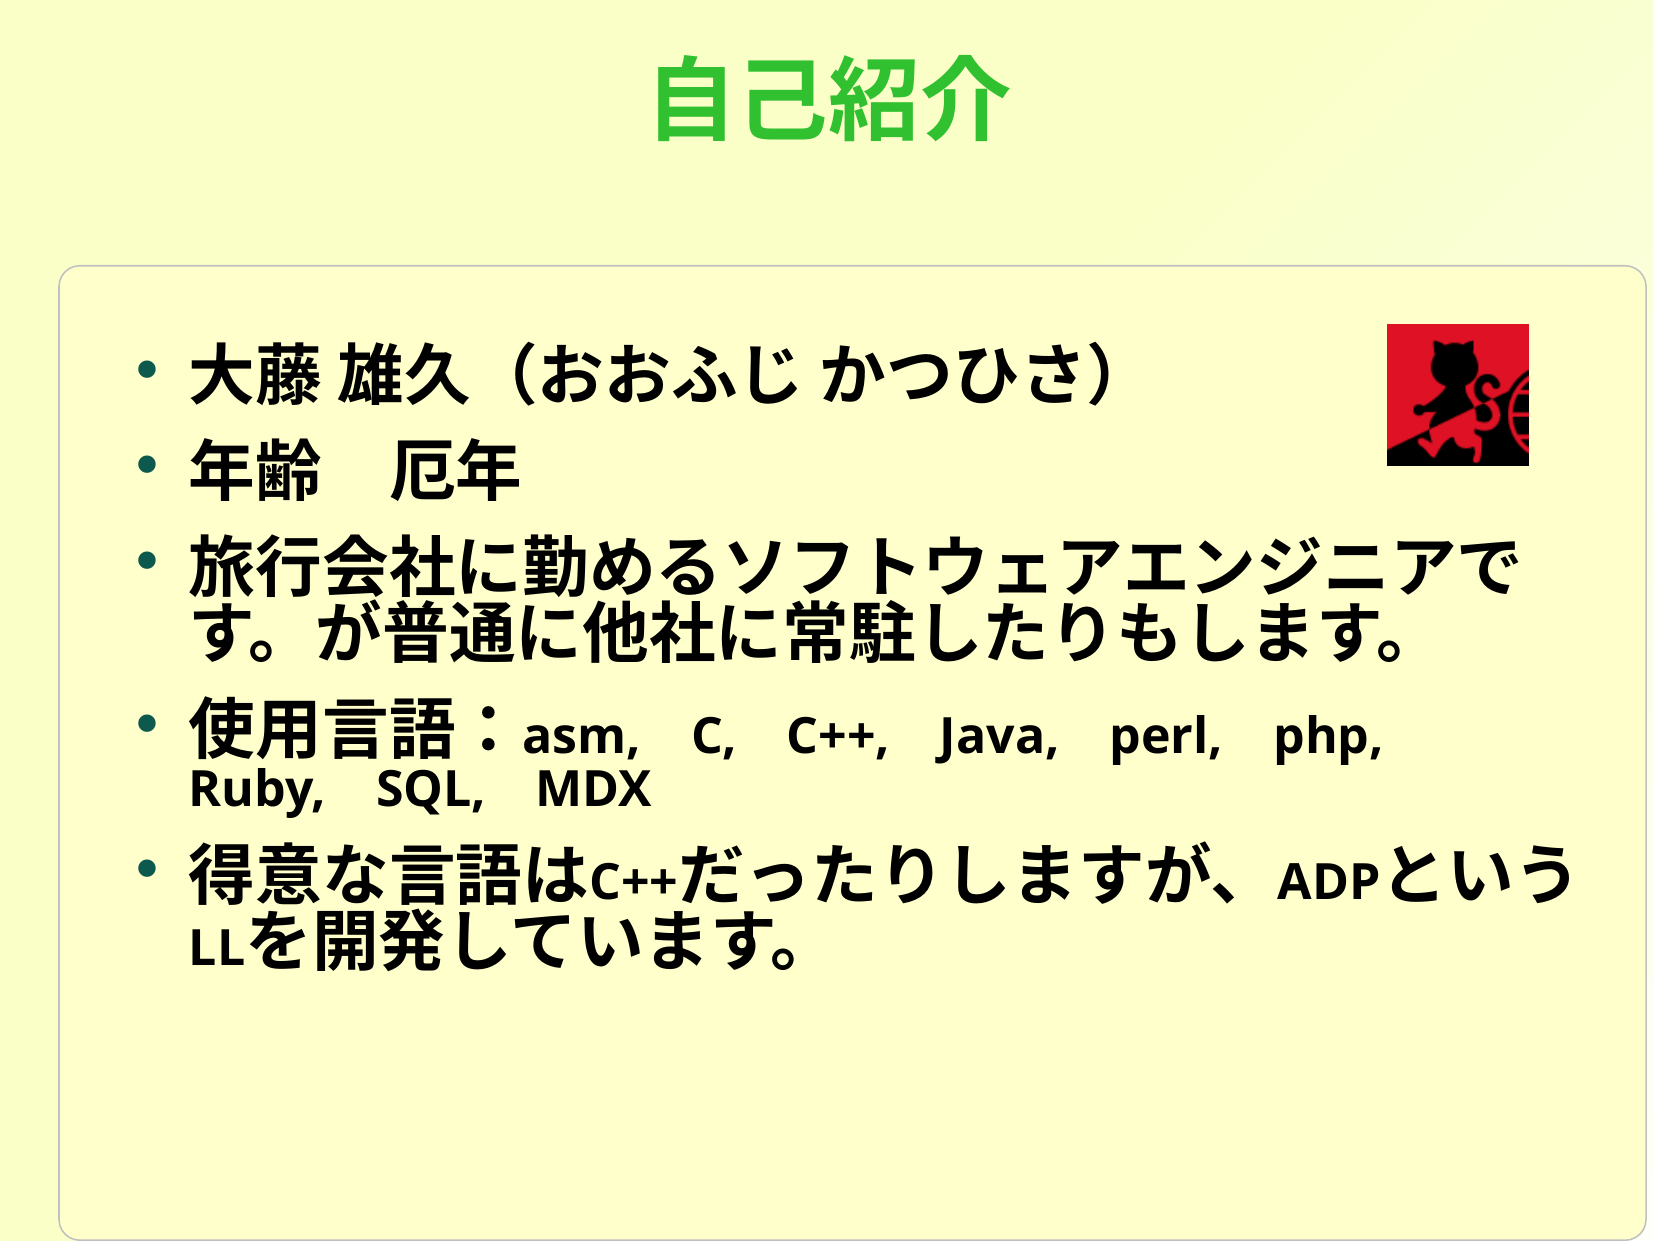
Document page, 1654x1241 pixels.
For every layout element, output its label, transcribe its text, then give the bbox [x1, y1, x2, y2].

picture [1387, 324, 1529, 466]
list 大藤 雄久（おおふじ かつひさ） 年齢 厄年 旅行会社に勤めるソフトウェアエンジニアです。が普通に他社に常駐したりもします。 使用言語：asm, C, C++, Java, perl, php, Ruby, SQL, MDX 得意な言語はC++だったりしますが、ADPというLLを開発しています。 [118, 335, 1584, 1117]
title 自己紹介 [121, 19, 1536, 178]
